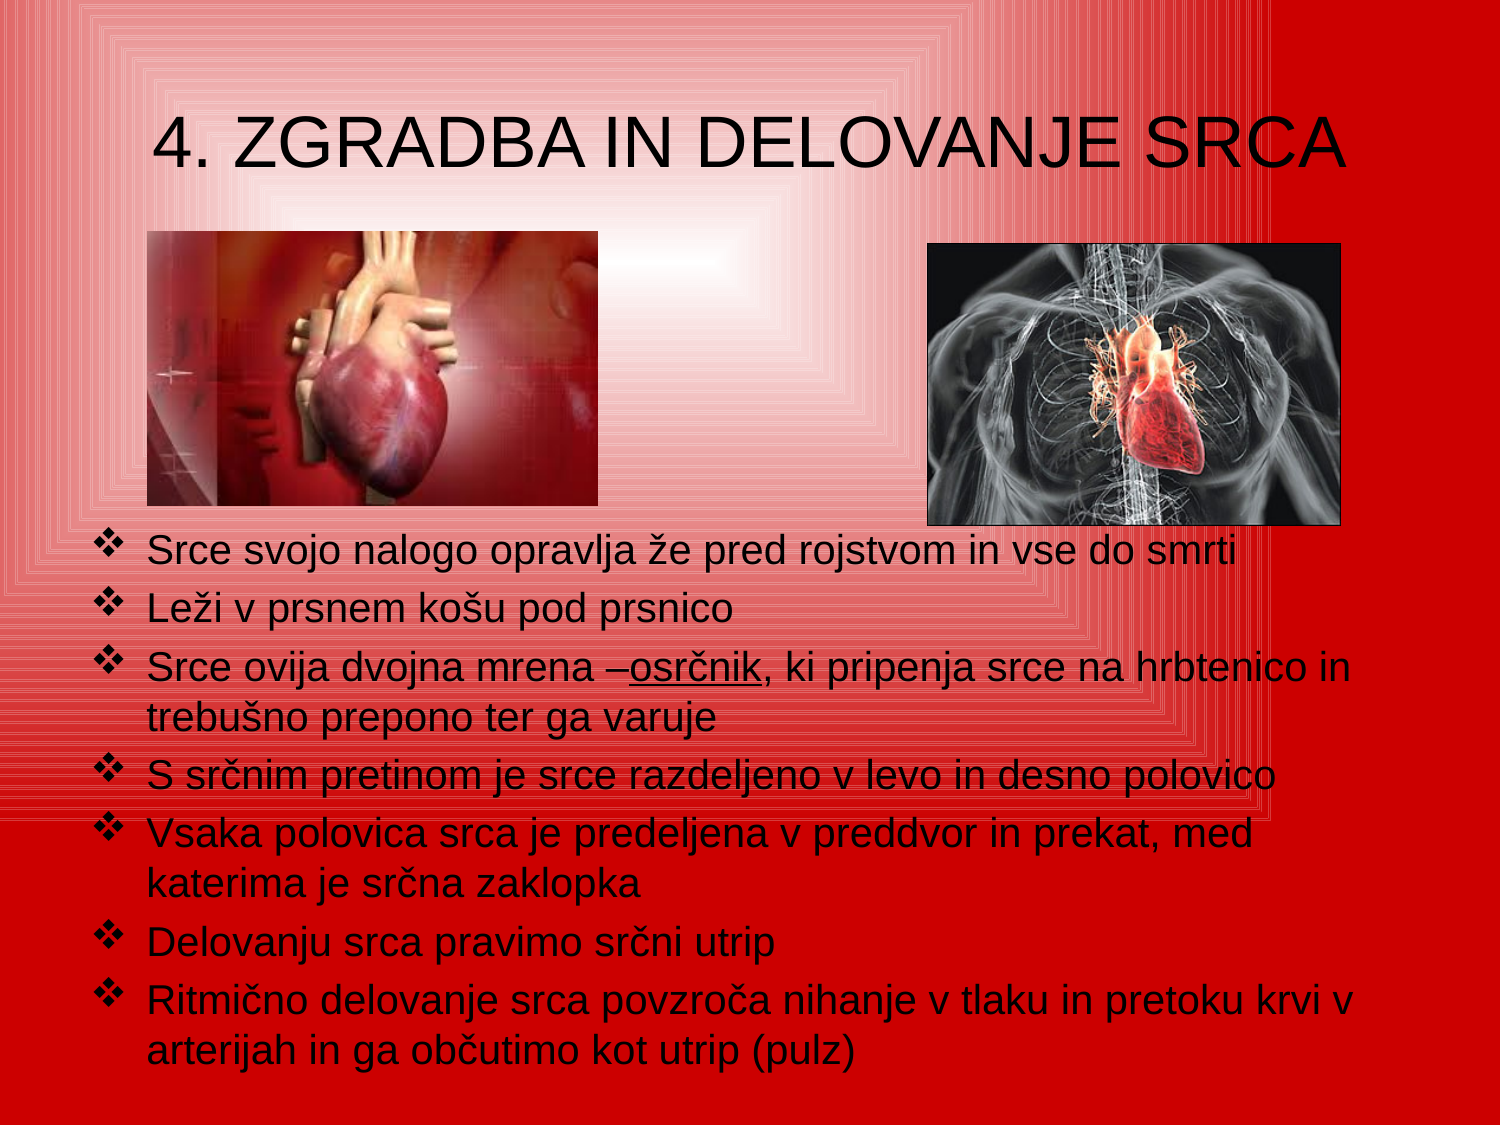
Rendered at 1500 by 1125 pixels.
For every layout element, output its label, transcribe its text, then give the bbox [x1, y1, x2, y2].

picture [147, 231, 598, 506]
picture [927, 243, 1341, 526]
title 4. ZGRADBA IN DELOVANJE SRCA [75, 45, 1425, 233]
list Srce svojo nalogo opravlja že pred rojstvom in vse do smrti Leži v prsnem košu pod prsnico Srce ovija dvojna mrena –osrčnik, ki pripenja srce na hrbtenico in trebušno prepono ter ga varuje S srčnim pretinom je srce razdeljeno v levo in desno polovico Vsaka polovica srca je predeljena v preddvor in prekat, med katerima je srčna zaklopka Delovanju srca pravimo srčni utrip Ritmično delovanje srca povzroča nihanje v tlaku in pretoku krvi v arterijah in ga občutimo kot utrip (pulz) [75, 515, 1425, 1125]
